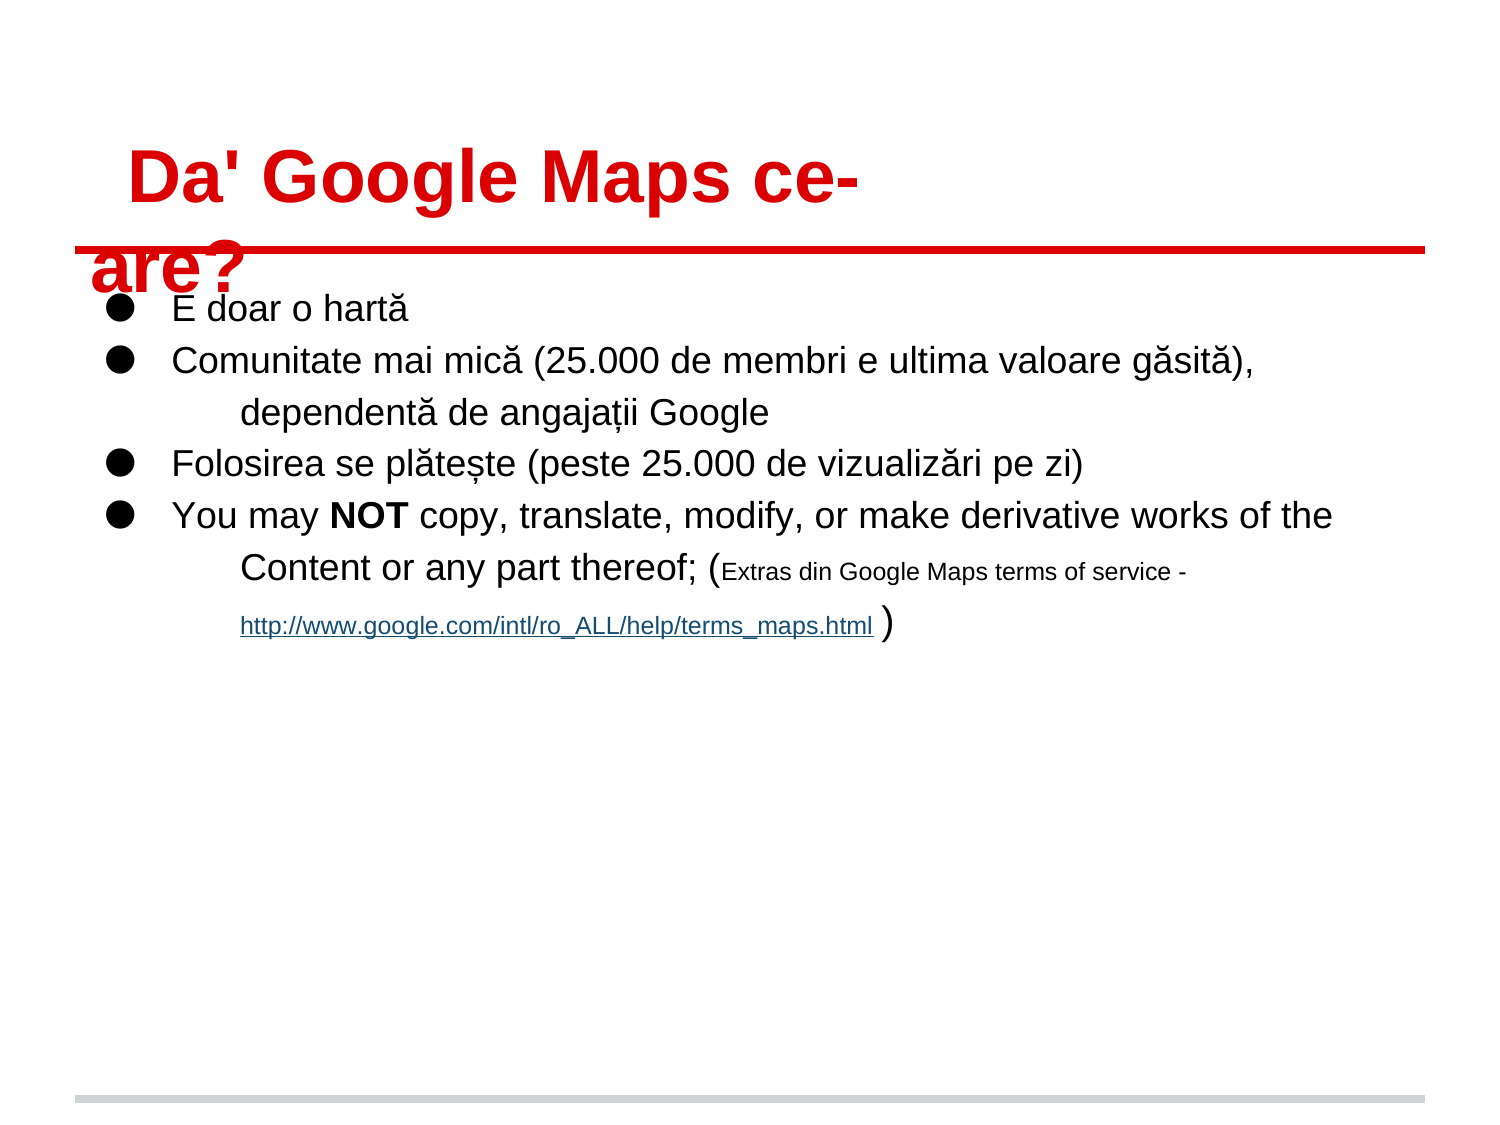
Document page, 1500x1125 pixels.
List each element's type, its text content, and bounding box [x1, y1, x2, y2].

title Da' Google Maps ce-are? [75, 45, 1426, 233]
list E doar o hartă Comunitate mai mică (25.000 de membri e ultima valoare găsită), dependentă de angajații Google Folosirea se plătește (peste 25.000 de vizualizări pe zi) You may NOT copy, translate, modify, or make derivative works of the Content or any part thereof; (Extras din Google Maps terms of service - http://www.google.com/intl/ro_ALL/help/terms_maps.html ) [75, 262, 1426, 1078]
